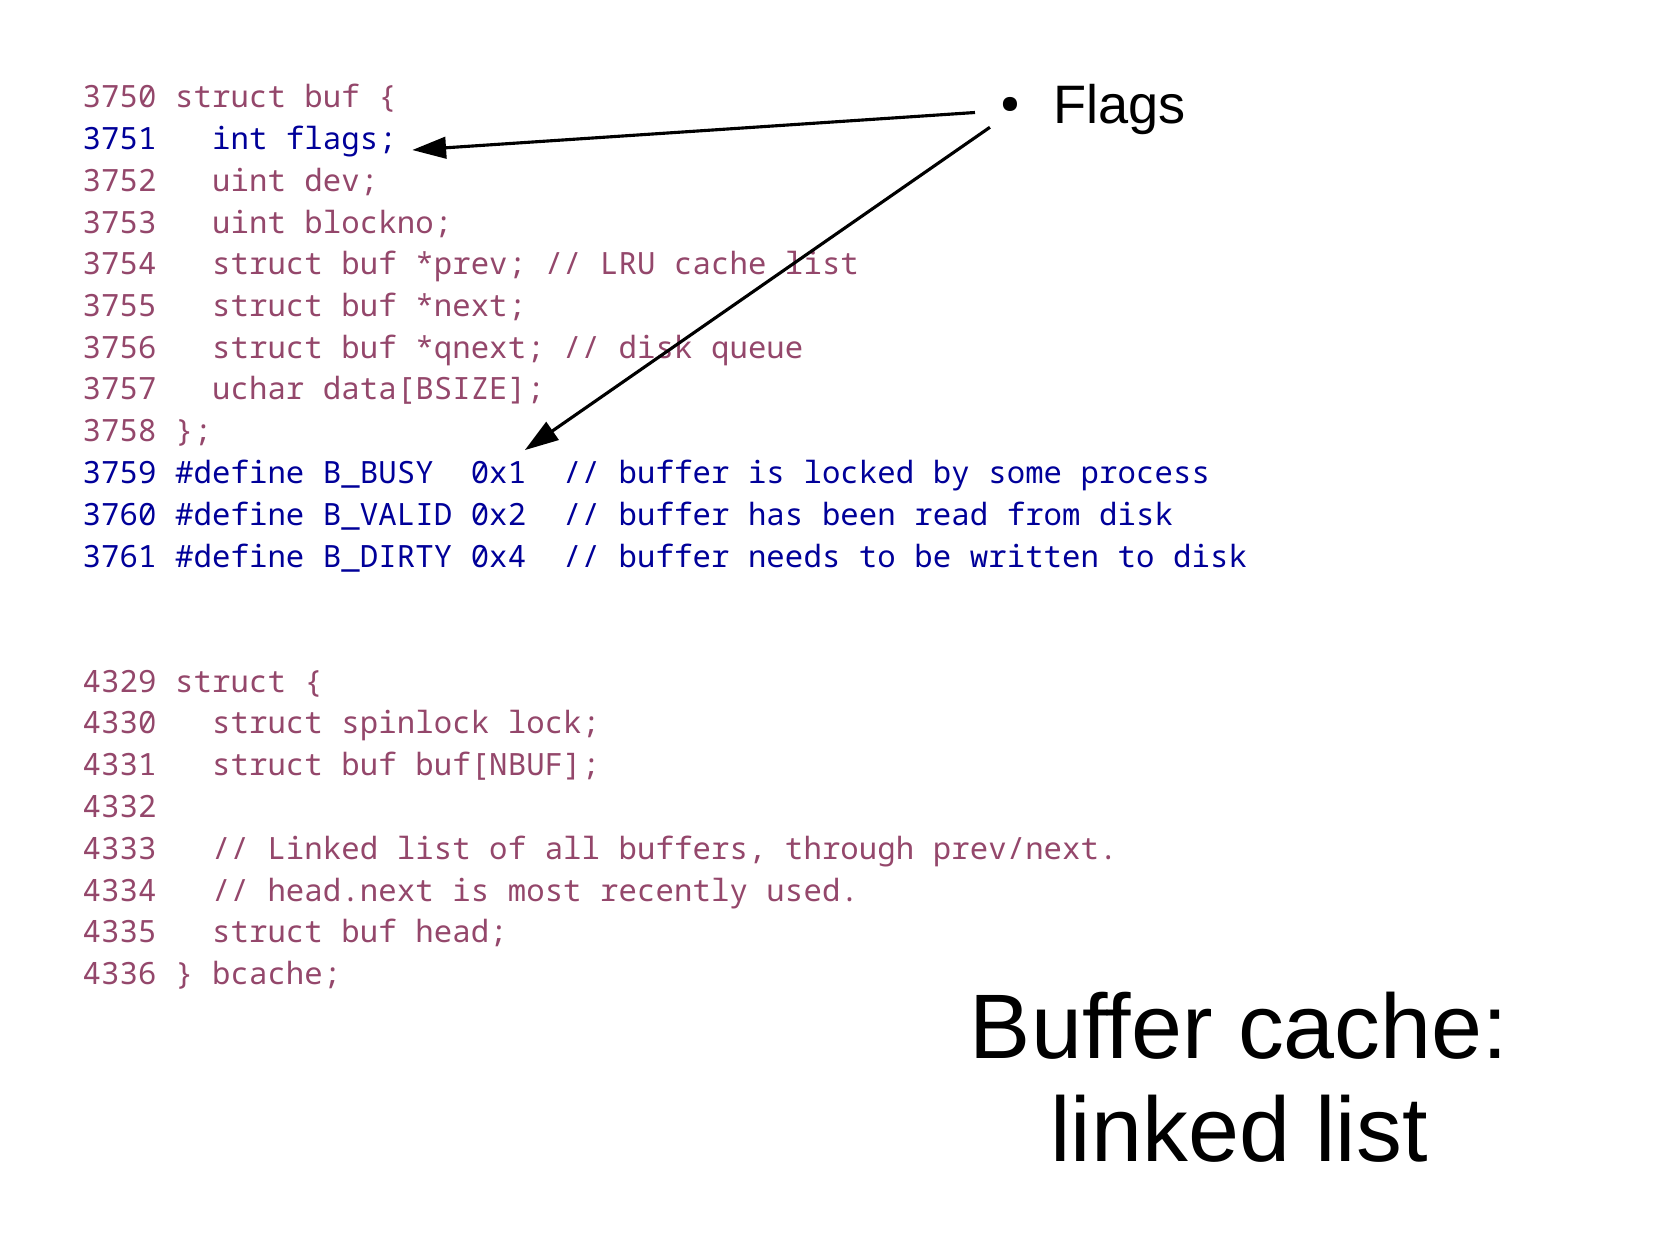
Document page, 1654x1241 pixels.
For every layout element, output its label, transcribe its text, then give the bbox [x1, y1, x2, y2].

list 3750 struct buf { 3751 int flags; 3752 uint dev; 3753 uint blockno; 3754 struct buf *prev; // LRU cache list 3755 struct buf *next; 3756 struct buf *qnext; // disk queue 3757 uchar data[BSIZE]; 3758 }; 3759 #define B_BUSY 0x1 // buffer is locked by some process 3760 #define B_VALID 0x2 // buffer has been read from disk 3761 #define B_DIRTY 0x4 // buffer needs to be written to disk 4329 struct { 4330 struct spinlock lock; 4331 struct buf buf[NBUF]; 4332 4333 // Linked list of all buffers, through prev/next. 4334 // head.next is most recently used. 4335 struct buf head; 4336 } bcache; [82, 75, 1571, 1010]
list Flags [982, 75, 1388, 160]
title Buffer cache: linked list [904, 975, 1576, 1183]
